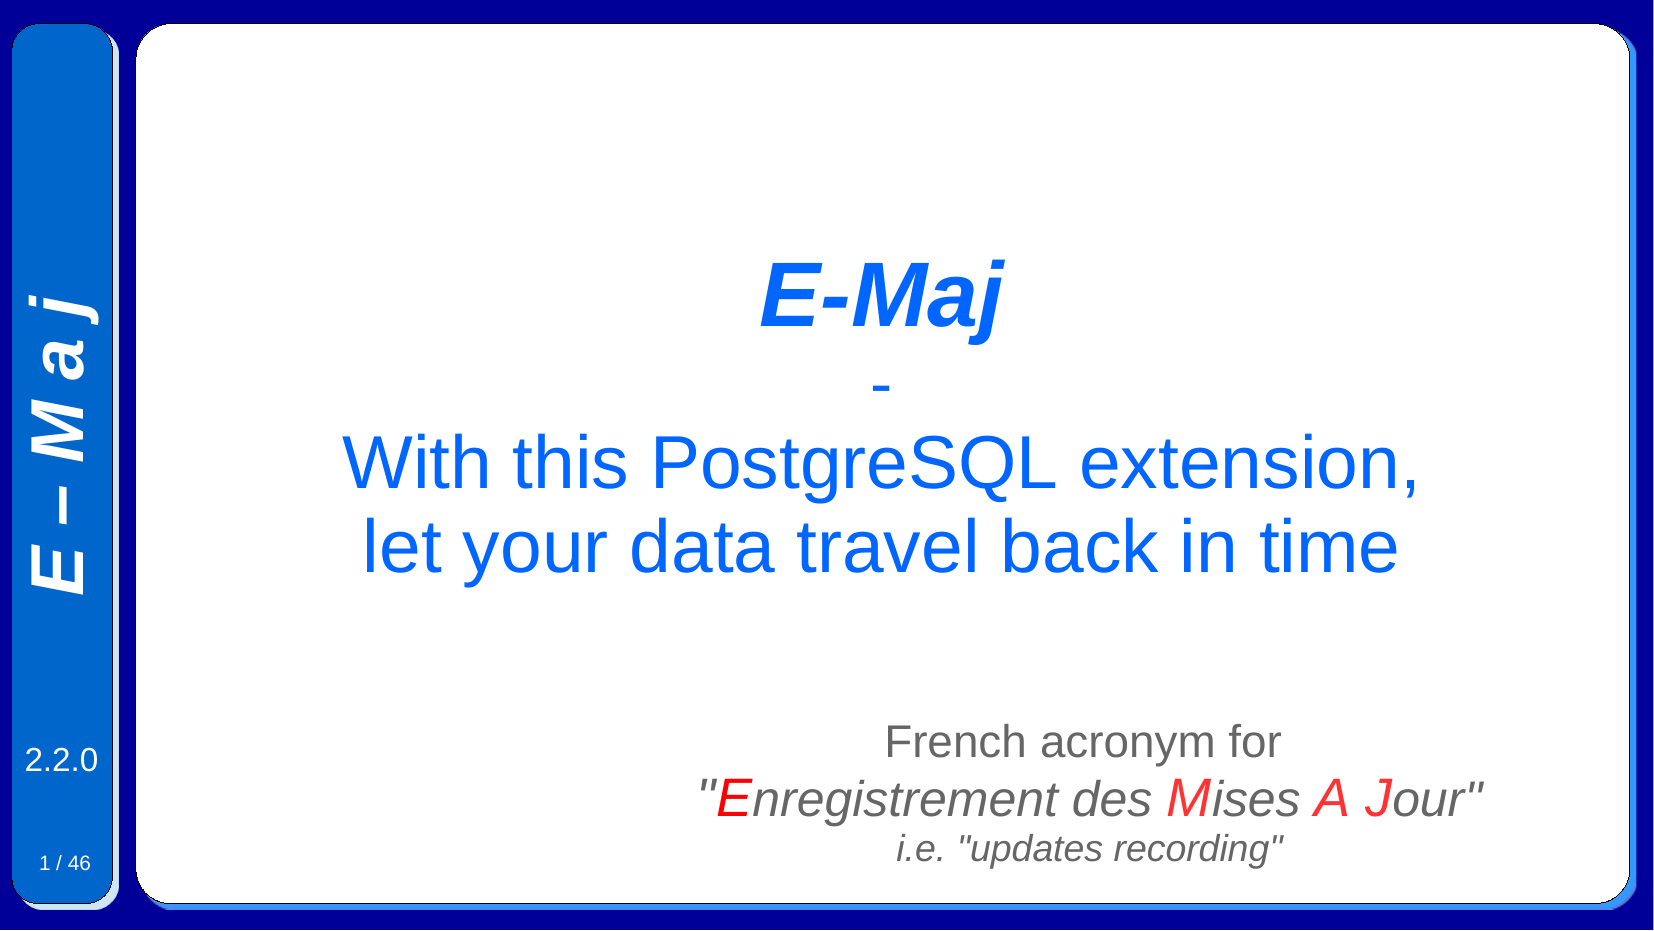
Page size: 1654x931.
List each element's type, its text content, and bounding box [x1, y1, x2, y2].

subtitle E-Maj - With this PostgreSQL extension, let your data travel back in time [194, 111, 1570, 832]
text_box French acronym for "Enregistrement des Mises A Jour" i.e. "updates recording" [602, 708, 1577, 878]
